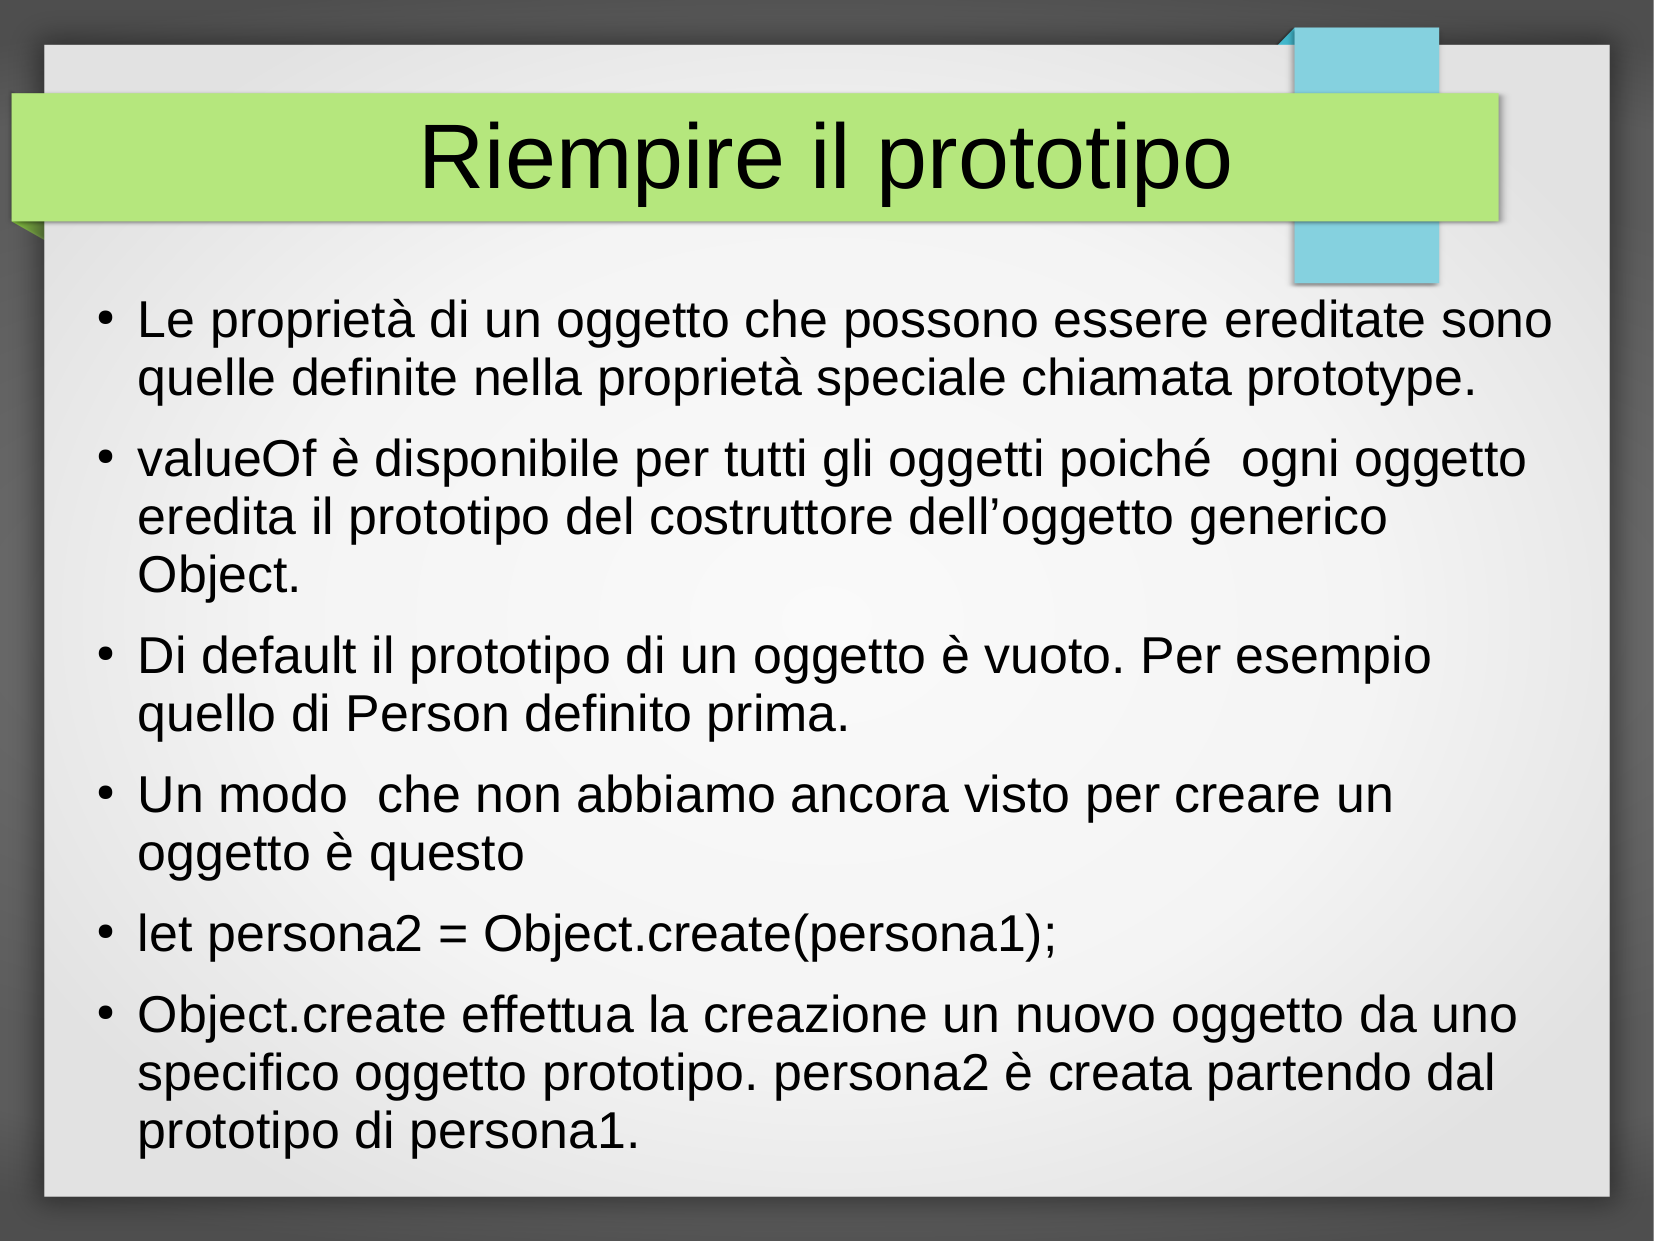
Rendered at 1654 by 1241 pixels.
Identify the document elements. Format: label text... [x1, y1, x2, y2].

title Riempire il prototipo [82, 52, 1571, 260]
picture [0, 0, 1654, 1241]
list Le proprietà di un oggetto che possono essere ereditate sono quelle definite nella proprietà speciale chiamata prototype. valueOf è disponibile per tutti gli oggetti poiché ogni oggetto eredita il prototipo del costruttore dell’oggetto generico Object. Di default il prototipo di un oggetto è vuoto. Per esempio quello di Person definito prima. Un modo che non abbiamo ancora visto per creare un oggetto è questo let persona2 = Object.create(persona1); Object.create effettua la creazione un nuovo oggetto da uno specifico oggetto prototipo. persona2 è creata partendo dal prototipo di persona1. [82, 290, 1571, 1170]
